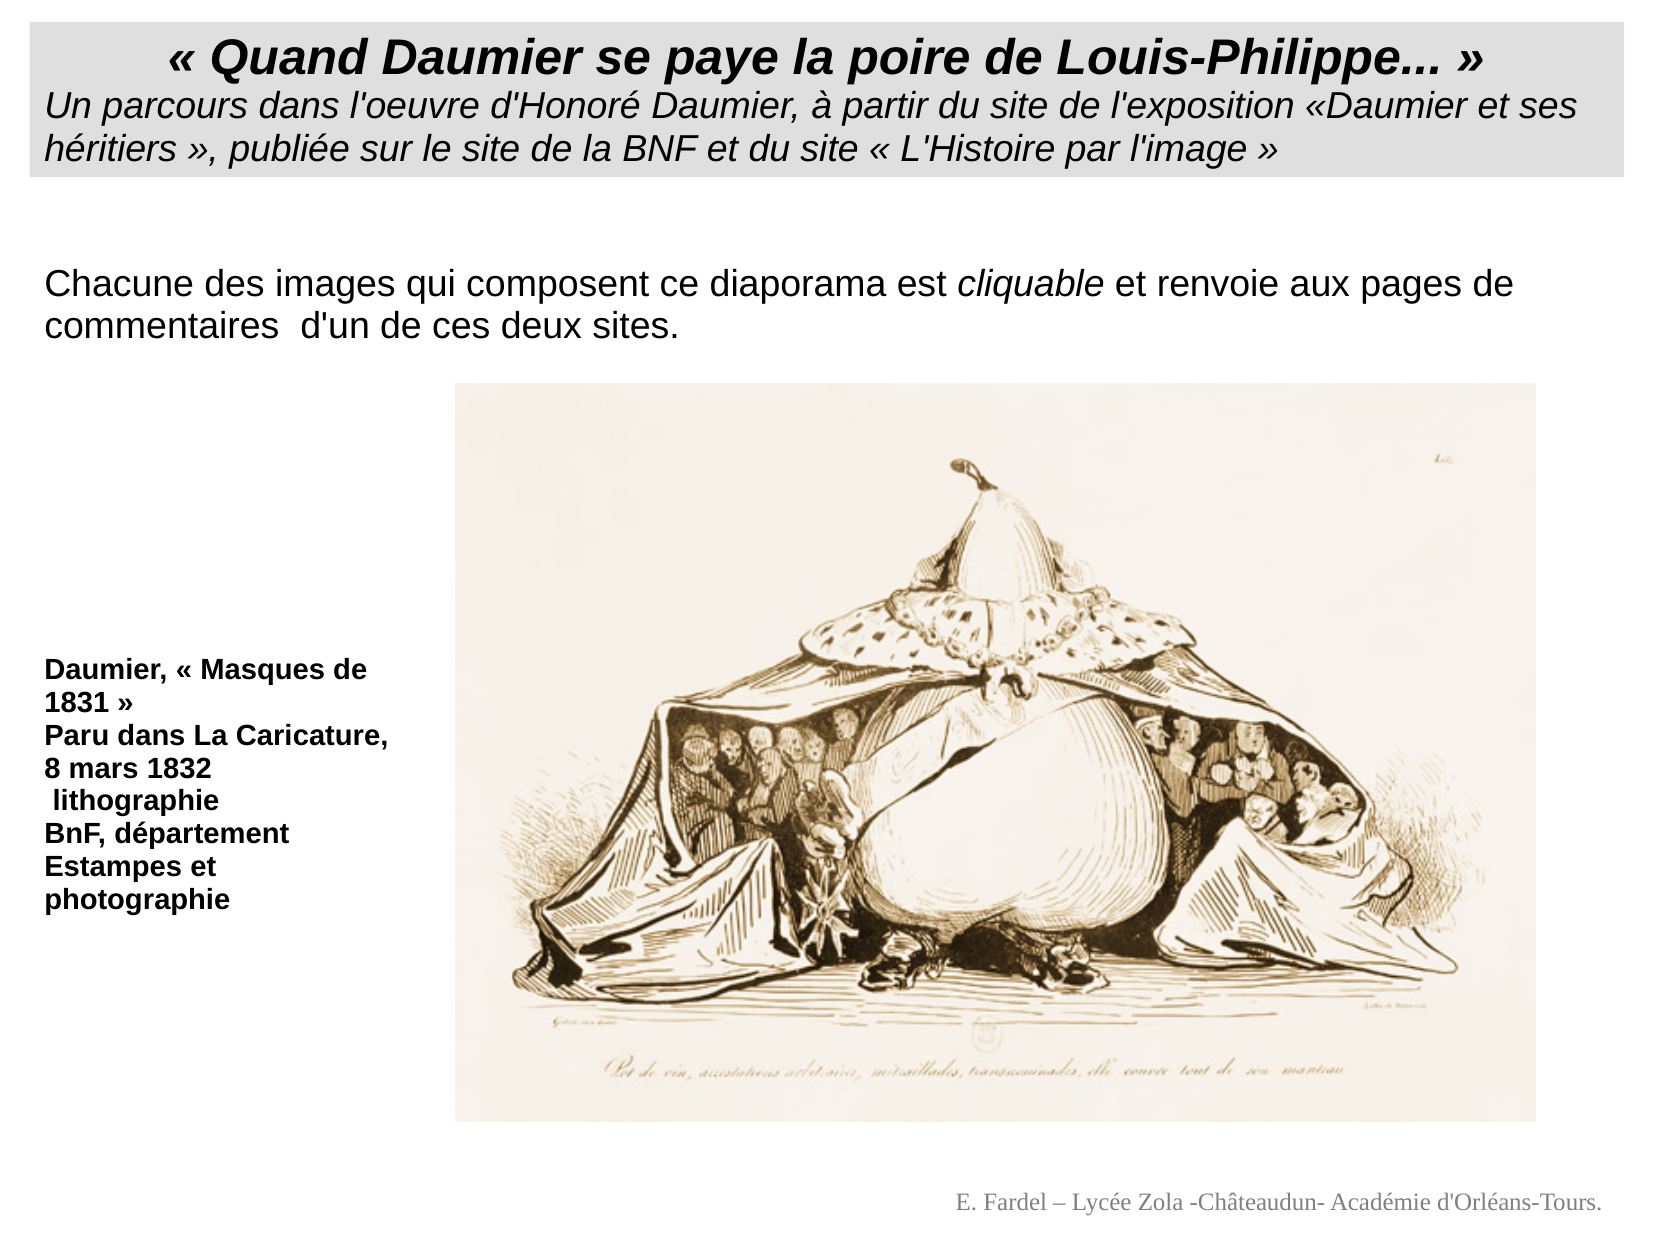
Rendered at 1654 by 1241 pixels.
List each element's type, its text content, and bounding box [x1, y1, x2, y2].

picture [455, 383, 1536, 1123]
text_box E. Fardel – Lycée Zola -Châteaudun- Académie d'Orléans-Tours. [915, 1181, 1625, 1225]
text_box « Quand Daumier se paye la poire de Louis-Philippe... » Un parcours dans l'oeuvre d'Honoré Daumier, à partir du site de l'exposition «Daumier et ses héritiers », publiée sur le site de la BNF et du site « L'Histoire par l'image » [29, 21, 1625, 178]
text_box Daumier, « Masques de 1831 » Paru dans La Caricature, 8 mars 1832 lithographie BnF, département Estampes et photographie [29, 645, 414, 929]
text_box Chacune des images qui composent ce diaporama est cliquable et renvoie aux pages de commentaires d'un de ces deux sites. [29, 255, 1625, 355]
